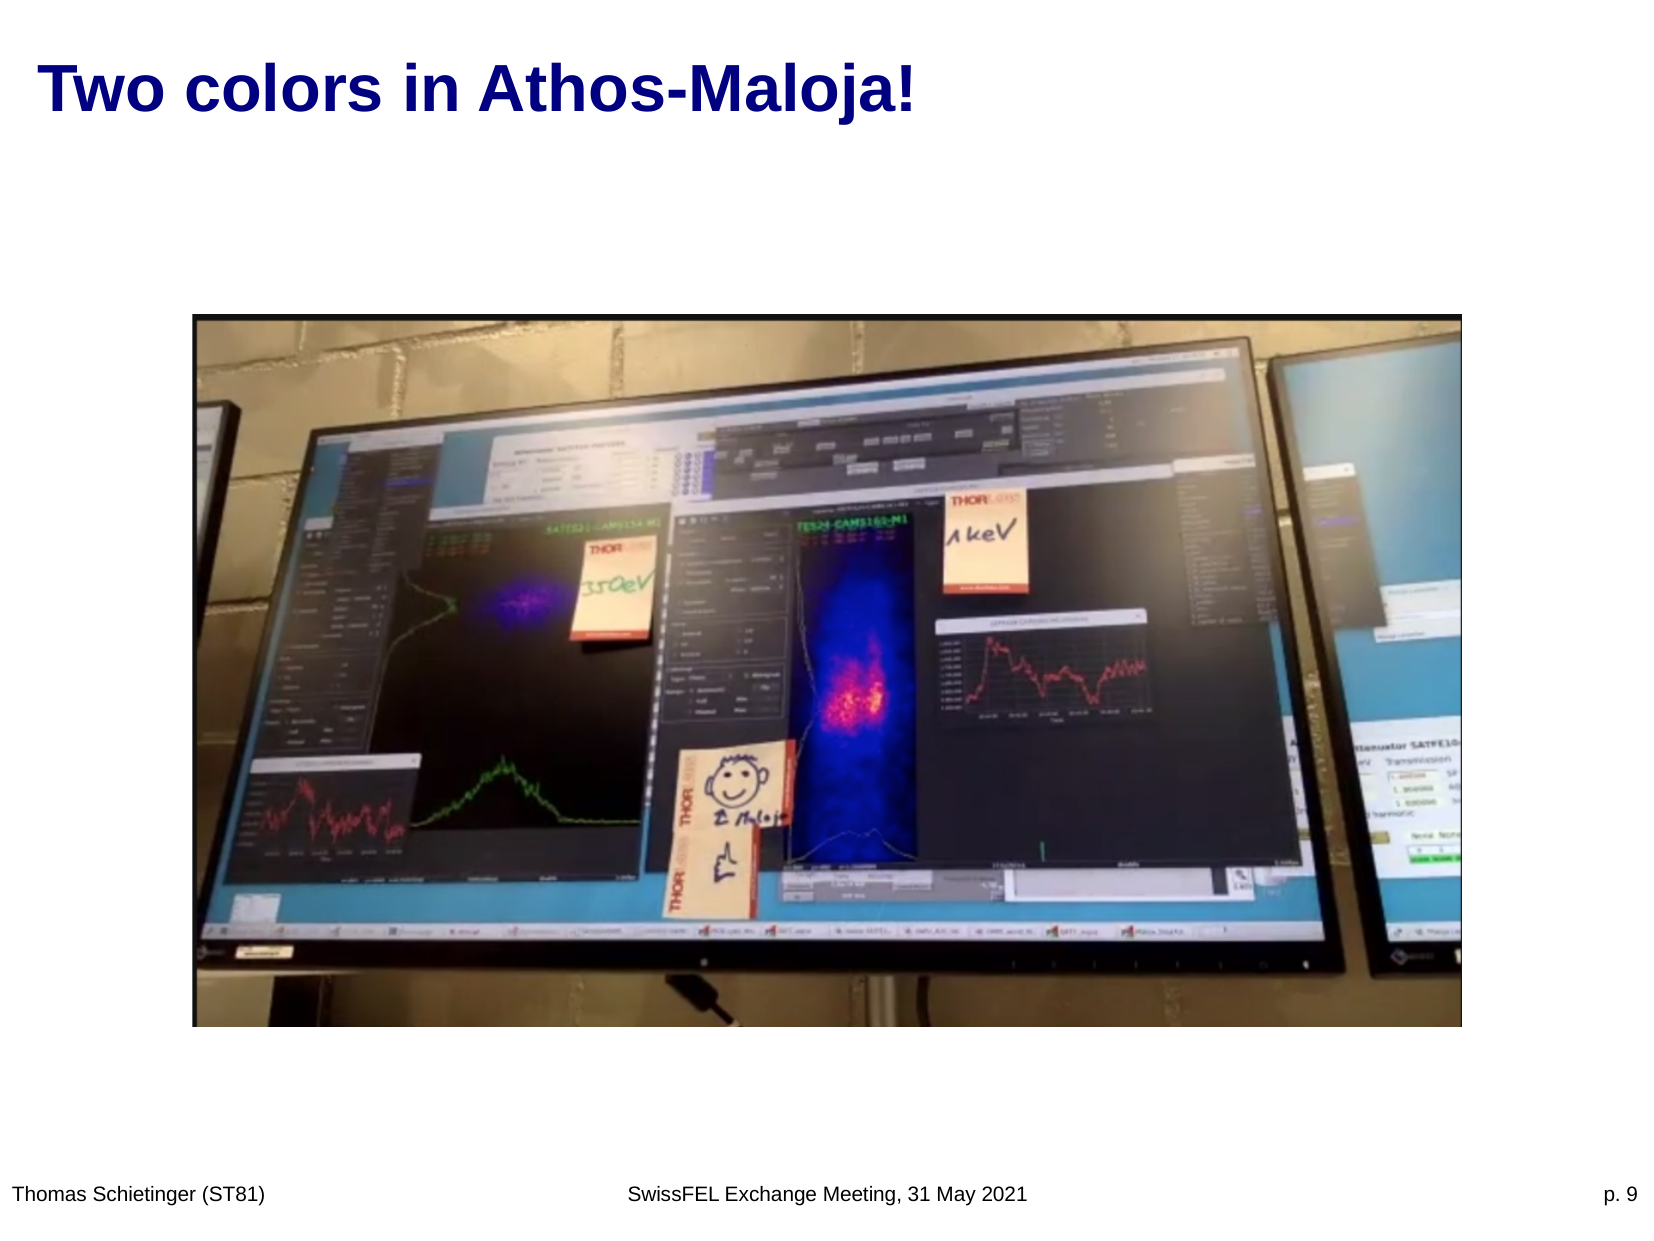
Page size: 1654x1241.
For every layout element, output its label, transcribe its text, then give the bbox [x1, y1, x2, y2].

picture [192, 314, 1462, 1027]
title Two colors in Athos-Maloja! [37, 19, 1276, 158]
